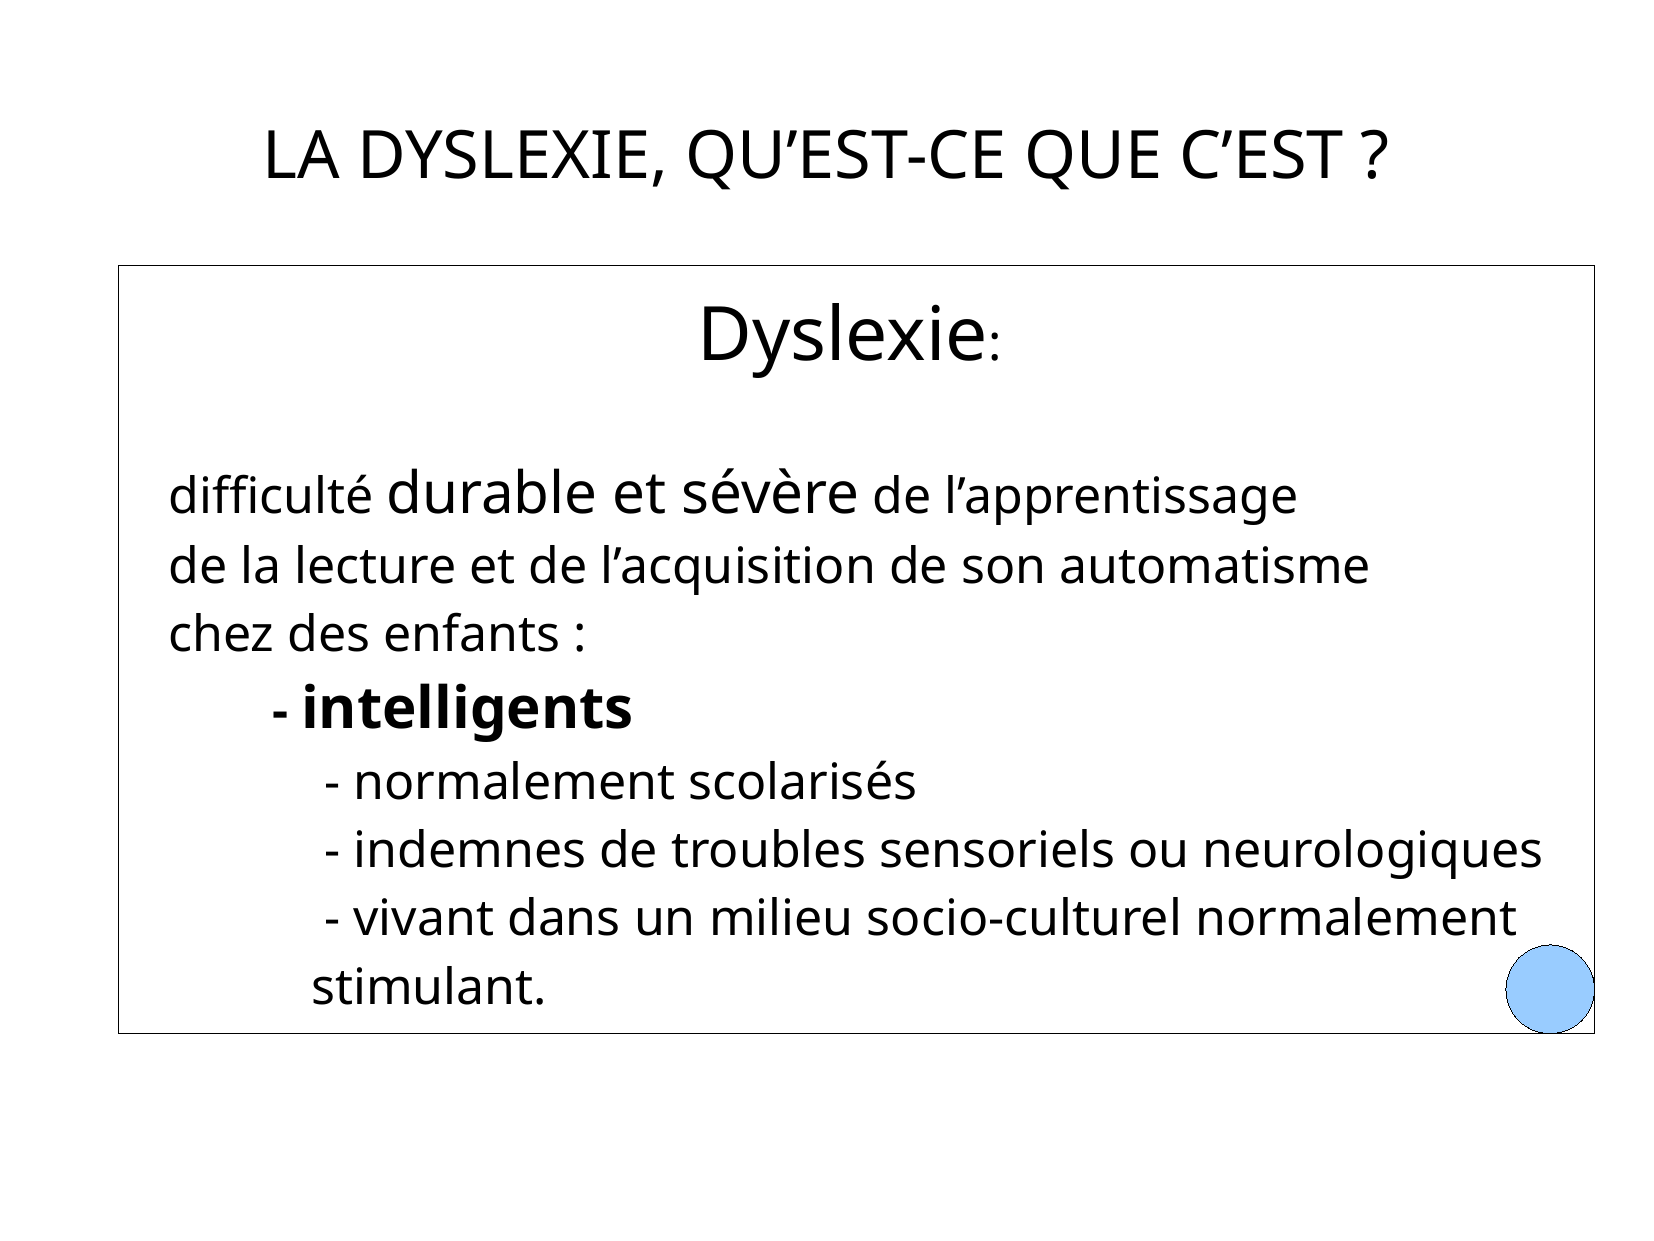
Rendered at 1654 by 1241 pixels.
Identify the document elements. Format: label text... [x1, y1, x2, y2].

text_box [1505, 944, 1595, 1034]
text_box Dyslexie: difficulté durable et sévère de l’apprentissage de la lecture et de l’acquisition de son automatisme chez des enfants : - intelligents - normalement scolarisés - indemnes de troubles sensoriels ou neurologiques - vivant dans un milieu socio-culturel normalement stimulant. [118, 265, 1595, 1034]
title LA DYSLEXIE, QU’EST-CE QUE C’EST ? [82, 56, 1571, 250]
subtitle [82, 290, 1571, 1109]
